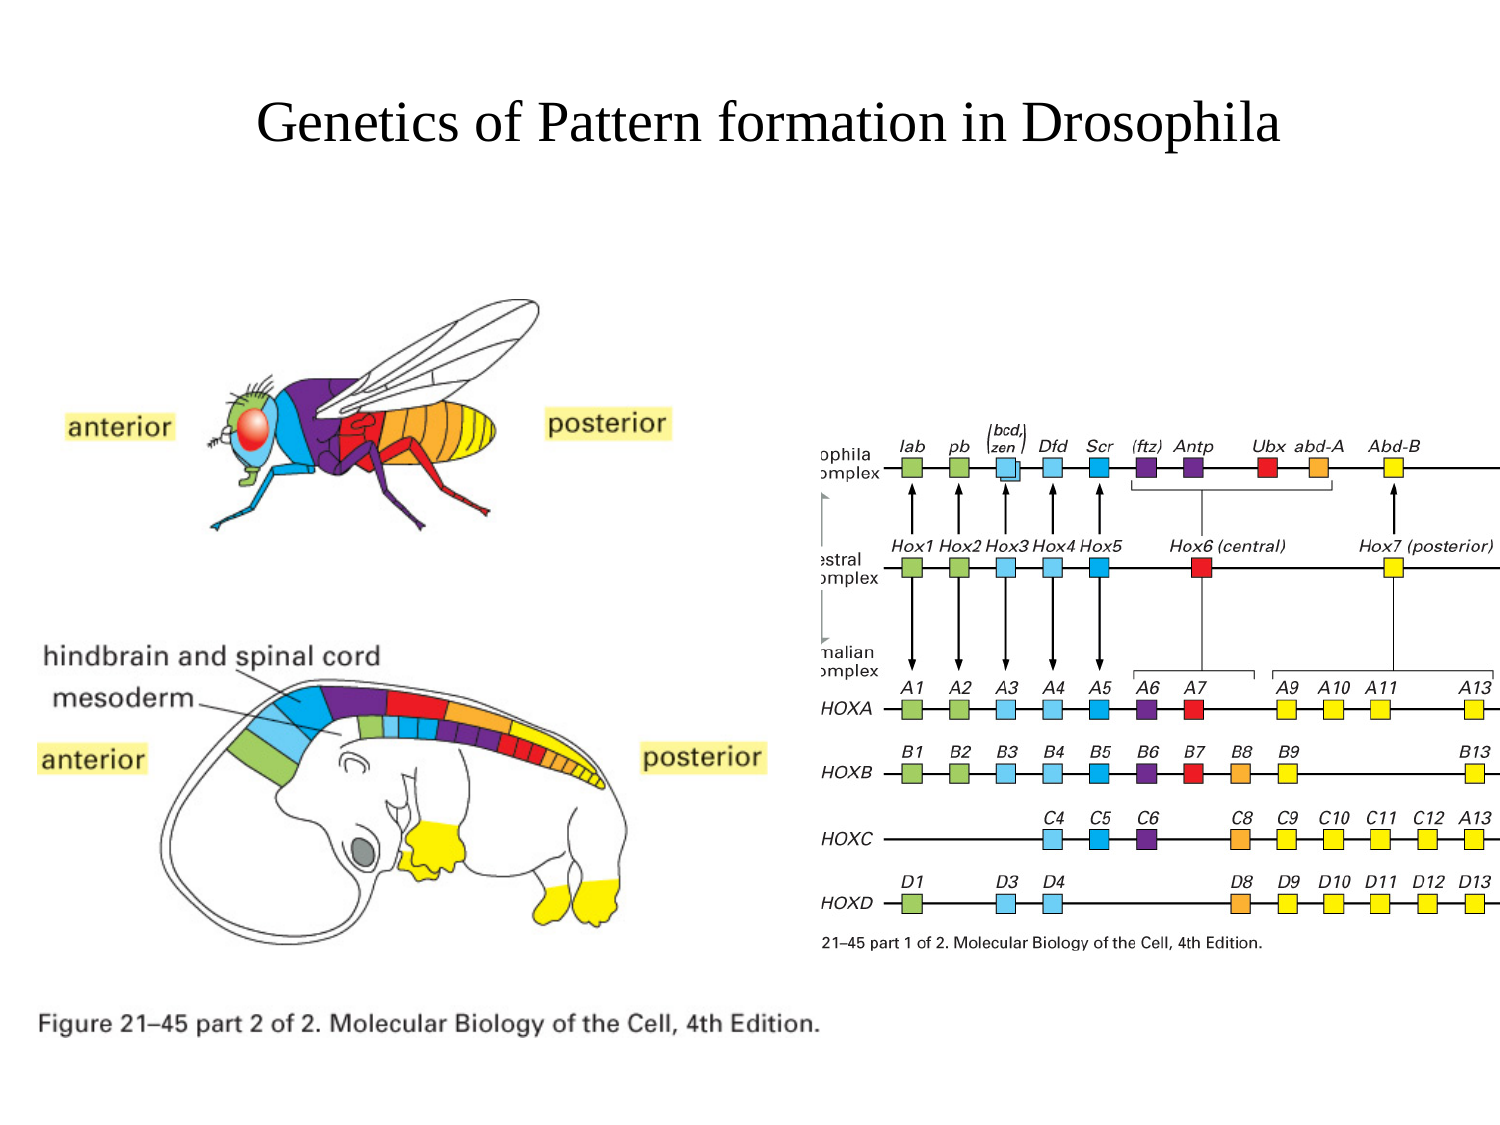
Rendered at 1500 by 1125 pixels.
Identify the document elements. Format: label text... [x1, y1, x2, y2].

picture [37, 299, 1500, 1038]
text_box Genetics of Pattern formation in Drosophila [124, 75, 1413, 161]
